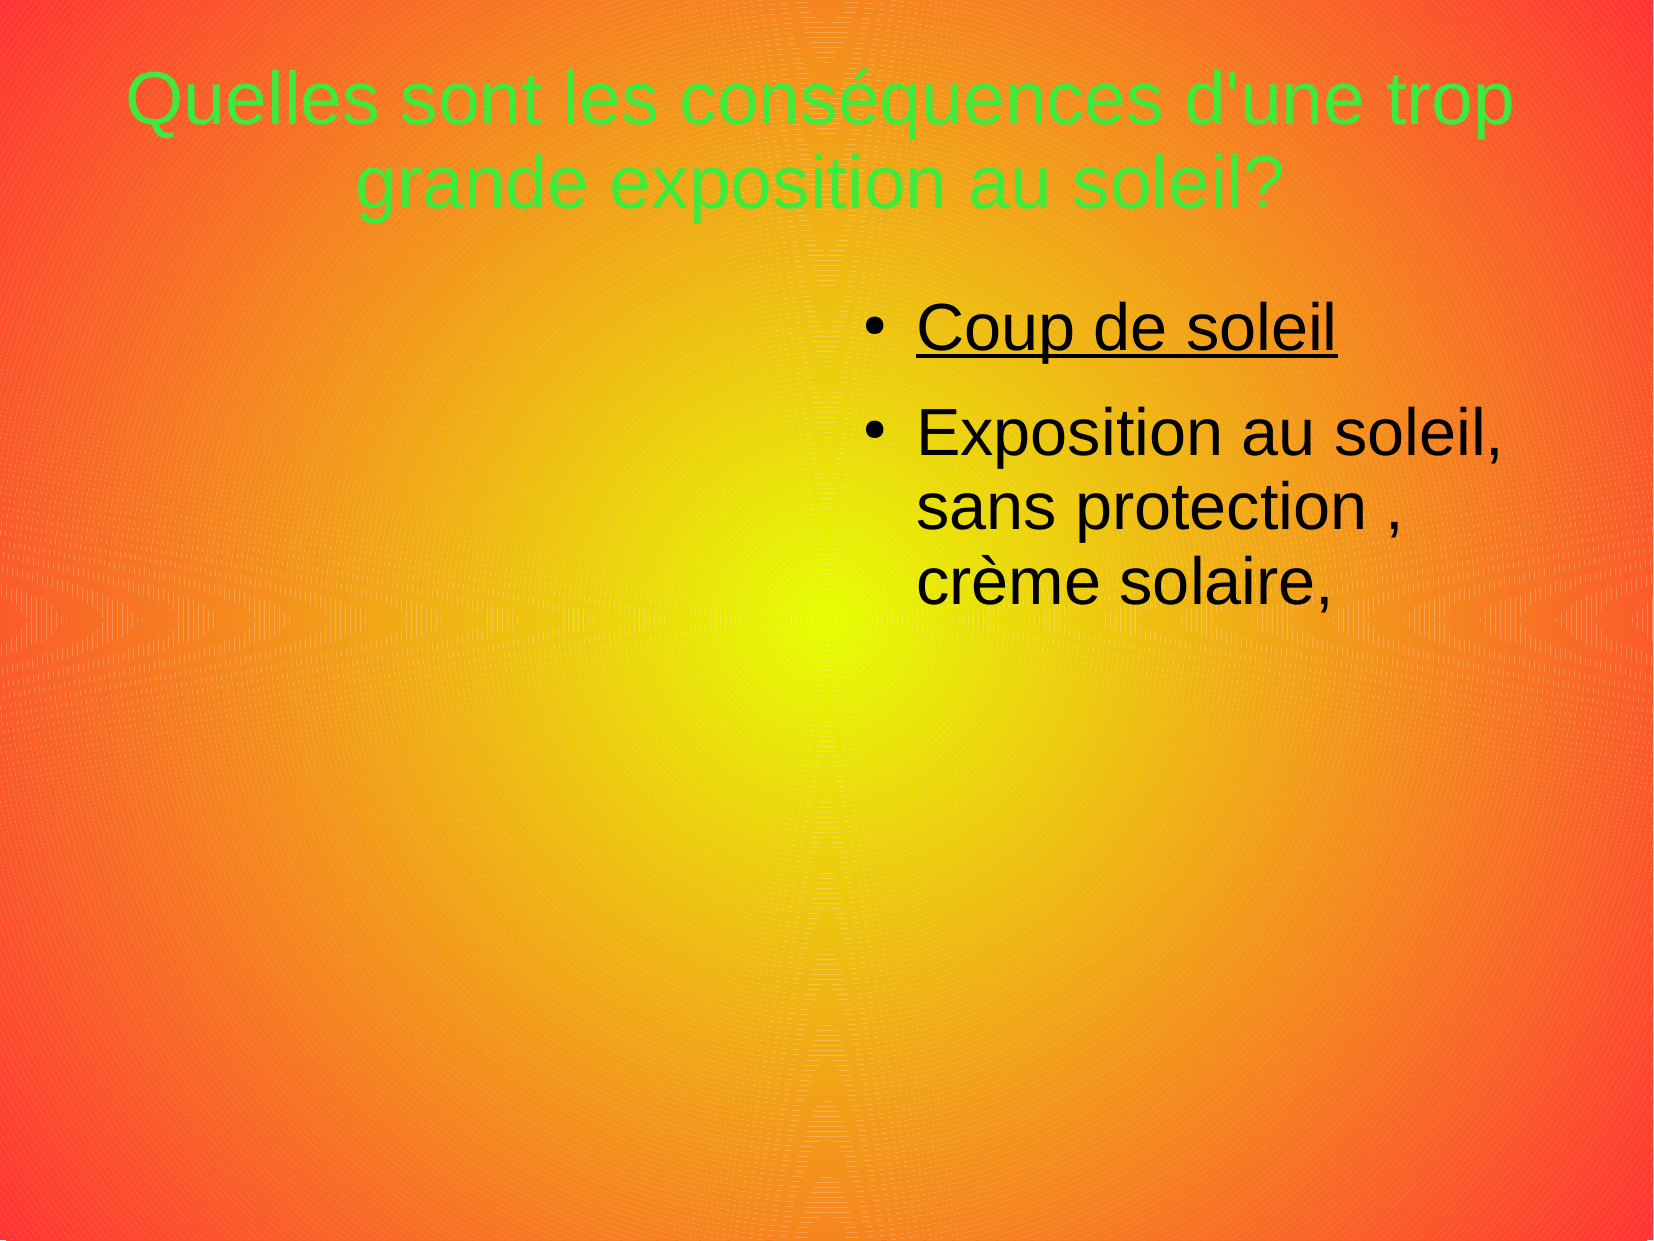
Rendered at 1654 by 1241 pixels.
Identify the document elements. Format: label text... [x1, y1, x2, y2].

list Coup de soleil Exposition au soleil, sans protection , crème solaire, [845, 290, 1572, 1109]
picture [96, 290, 796, 1109]
title Quelles sont les conséquences d'une trop grande exposition au soleil? [76, 43, 1565, 237]
